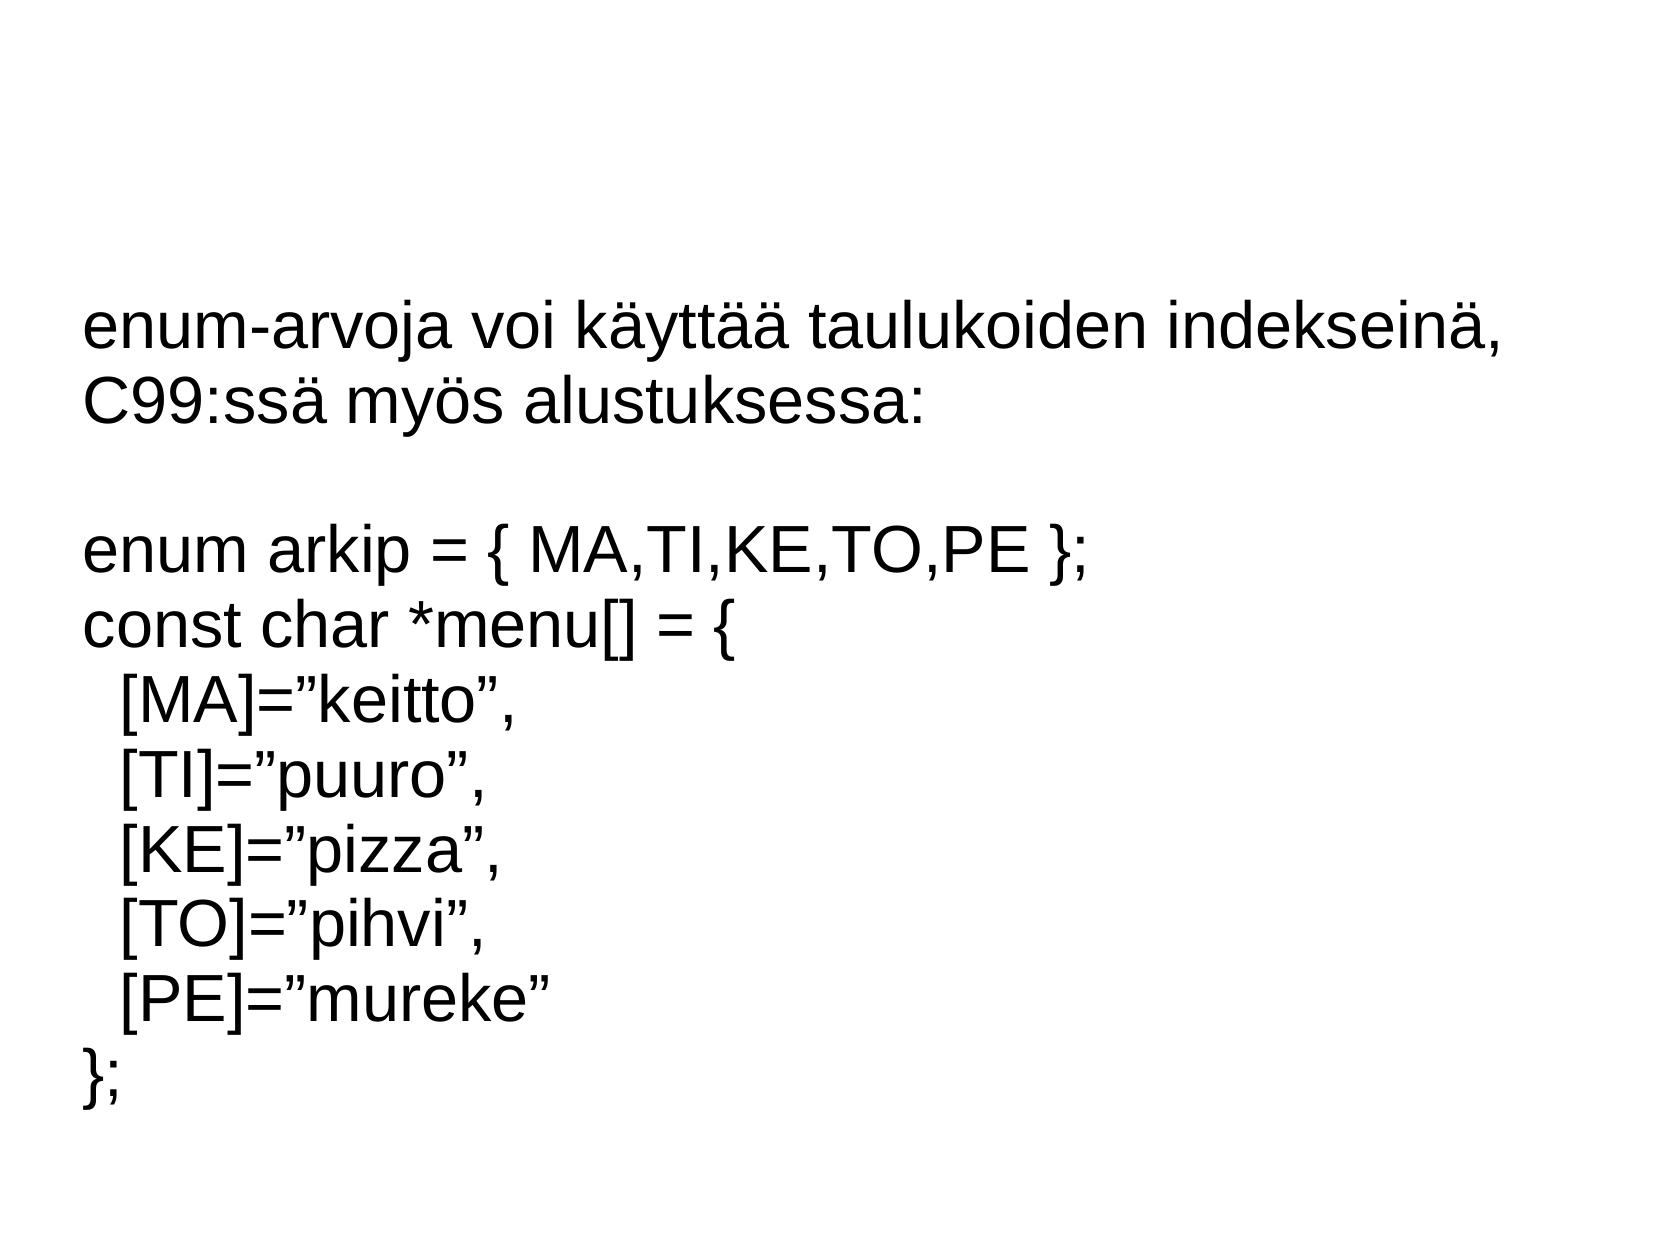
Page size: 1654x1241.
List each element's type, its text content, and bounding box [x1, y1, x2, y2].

text_box enum-arvoja voi käyttää taulukoiden indekseinä, C99:ssä myös alustuksessa: enum arkip = { MA,TI,KE,TO,PE }; const char *menu[] = { [MA]=”keitto”, [TI]=”puuro”, [KE]=”pizza”, [TO]=”pihvi”, [PE]=”mureke” }; [82, 288, 1571, 1111]
